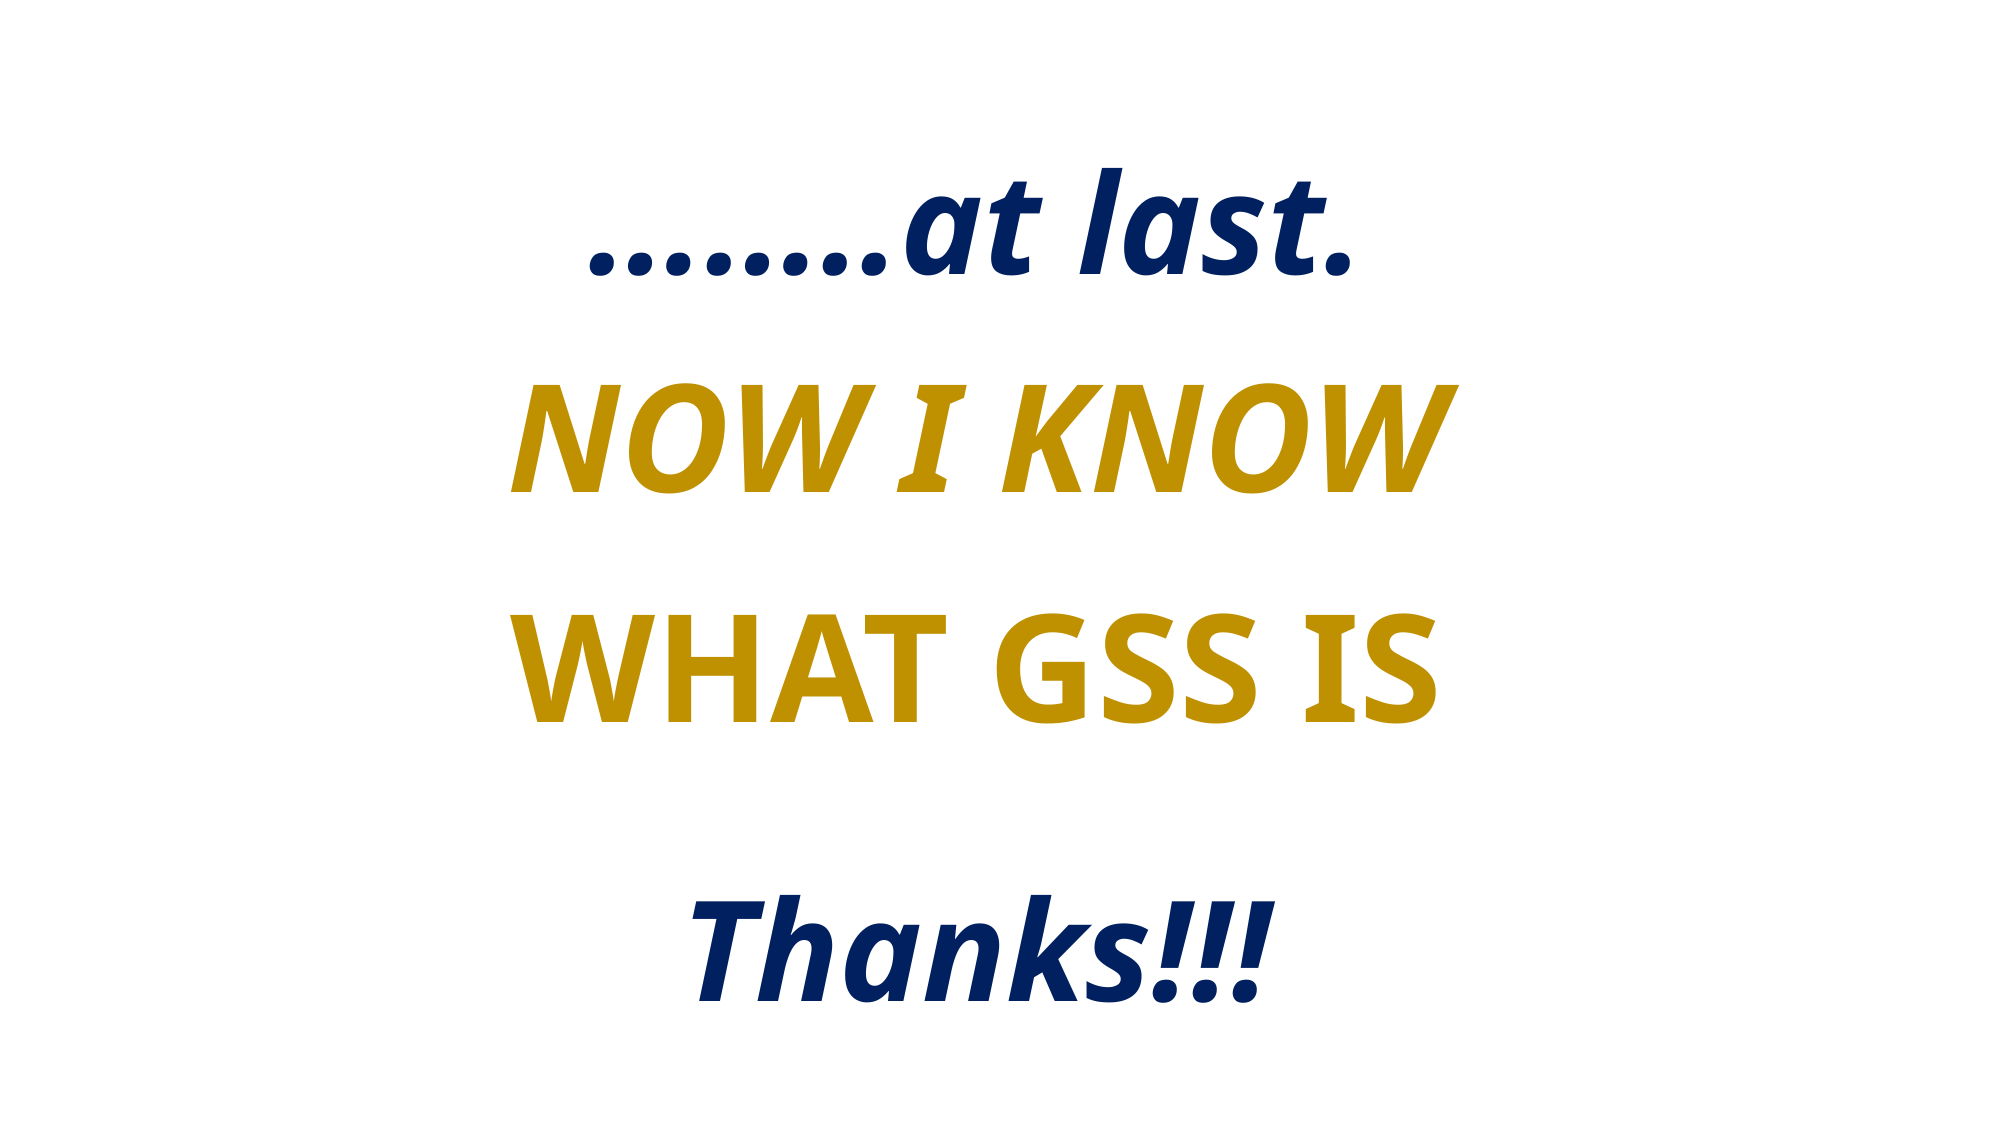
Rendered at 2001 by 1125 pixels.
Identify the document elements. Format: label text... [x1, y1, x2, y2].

title ……..at last. NOW I KNOW WHAT GSS IS Thanks!!! [0, 141, 2000, 1044]
